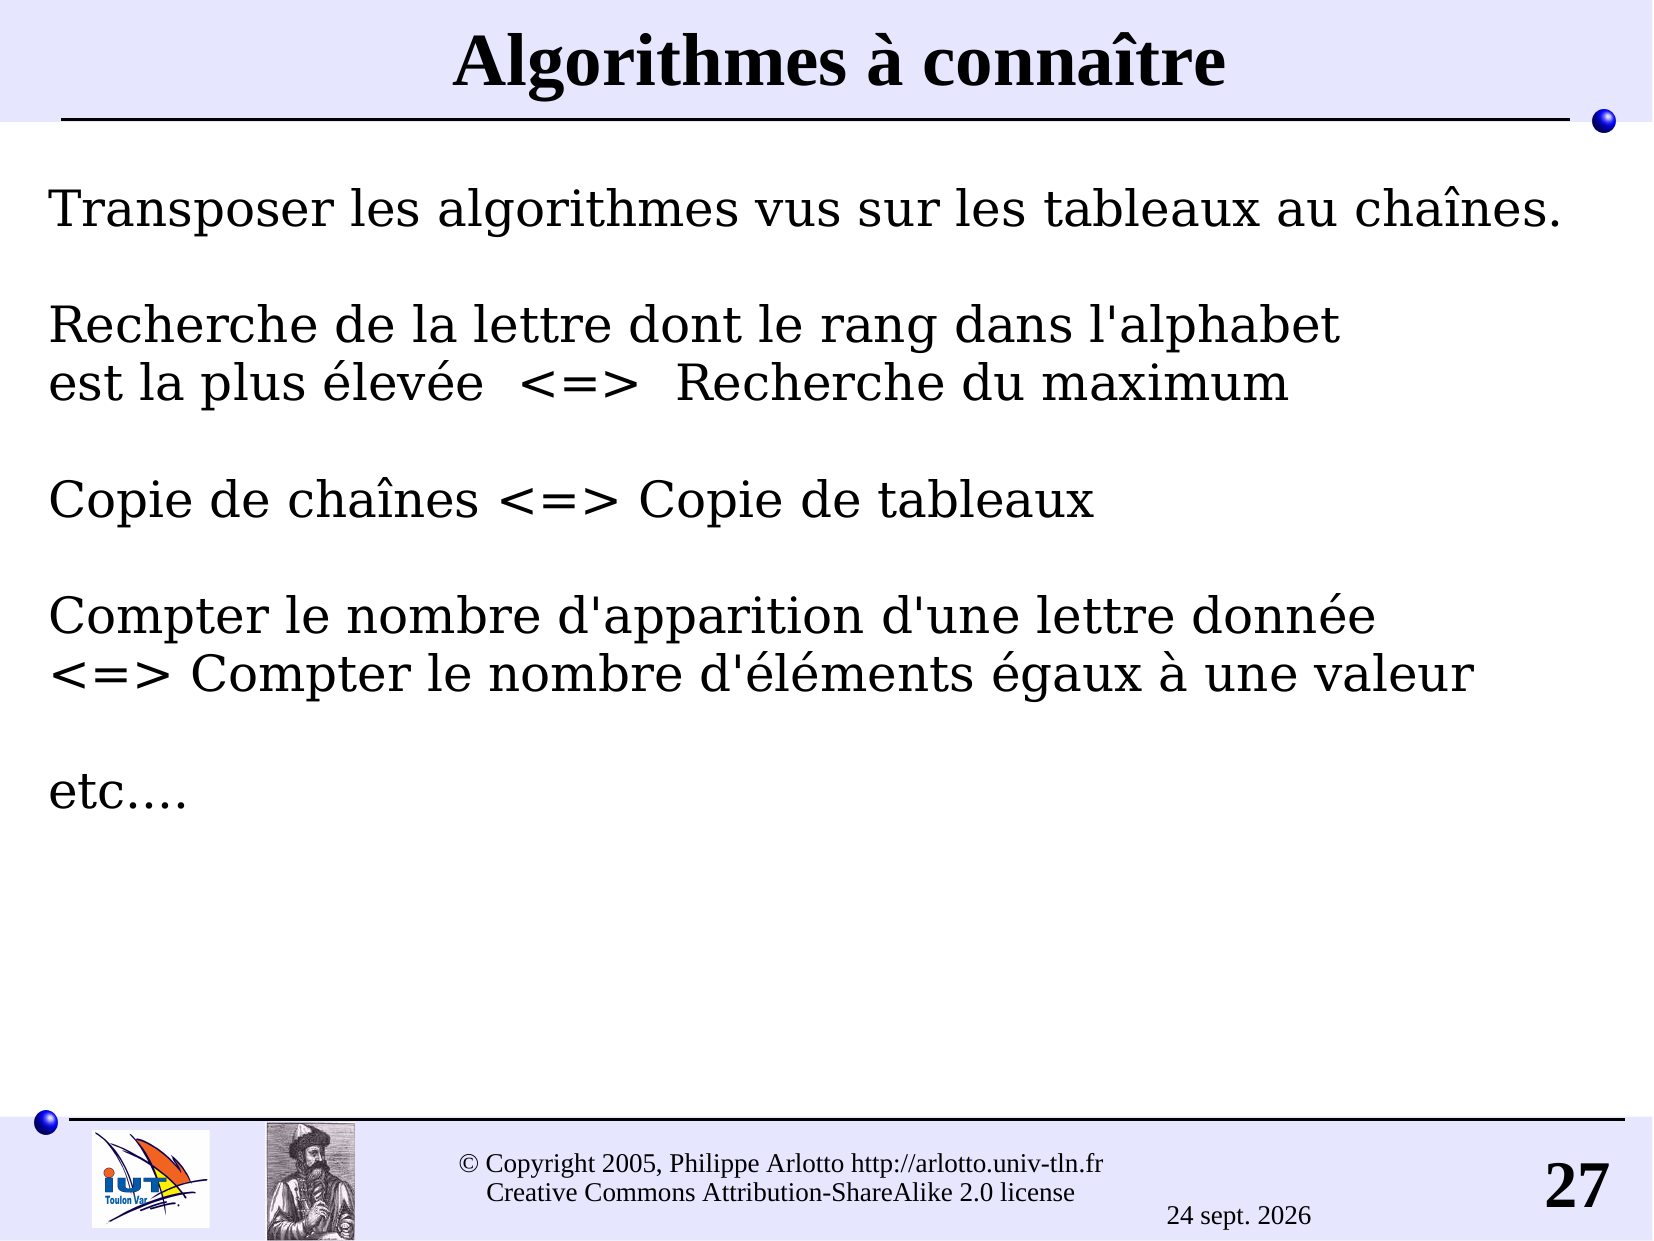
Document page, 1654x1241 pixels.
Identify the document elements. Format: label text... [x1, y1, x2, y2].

text_box Transposer les algorithmes vus sur les tableaux au chaînes. Recherche de la lettre dont le rang dans l'alphabet est la plus élevée <=> Recherche du maximum Copie de chaînes <=> Copie de tableaux Compter le nombre d'apparition d'une lettre donnée <=> Compter le nombre d'éléments égaux à une valeur etc.... [48, 179, 1565, 937]
picture [265, 1122, 355, 1241]
title Algorithmes à connaître [95, 14, 1585, 107]
